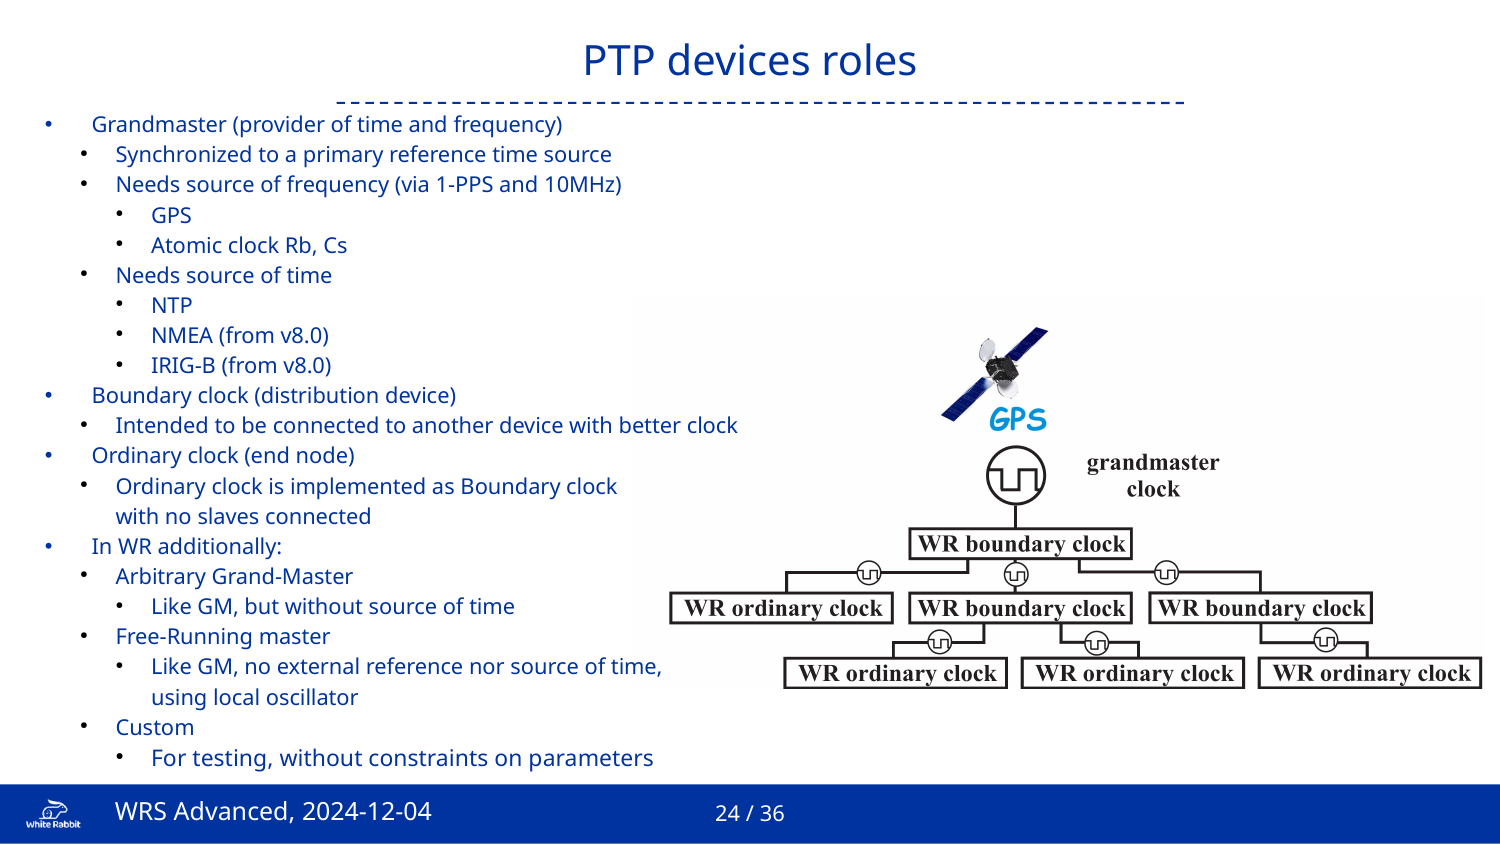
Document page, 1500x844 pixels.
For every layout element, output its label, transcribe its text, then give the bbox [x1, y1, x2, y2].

picture [1270, 295, 1485, 689]
slide_number <number> / 36 [0, 791, 1500, 837]
title PTP devices roles [0, 0, 1500, 117]
text_box Grandmaster (provider of time and frequency) Synchronized to a primary reference time source Needs source of frequency (via 1-PPS and 10MHz) GPS Atomic clock Rb, Cs Needs source of time NTP NMEA (from v8.0) IRIG-B (from v8.0) Boundary clock (distribution device) Intended to be connected to another device with better clock Ordinary clock (end node) Ordinary clock is implemented as Boundary clock with no slaves connected In WR additionally: Arbitrary Grand-Master Like GM, but without source of time Free-Running master Like GM, no external reference nor source of time, using local oscillator Custom For testing, without constraints on parameters [30, 99, 1270, 779]
